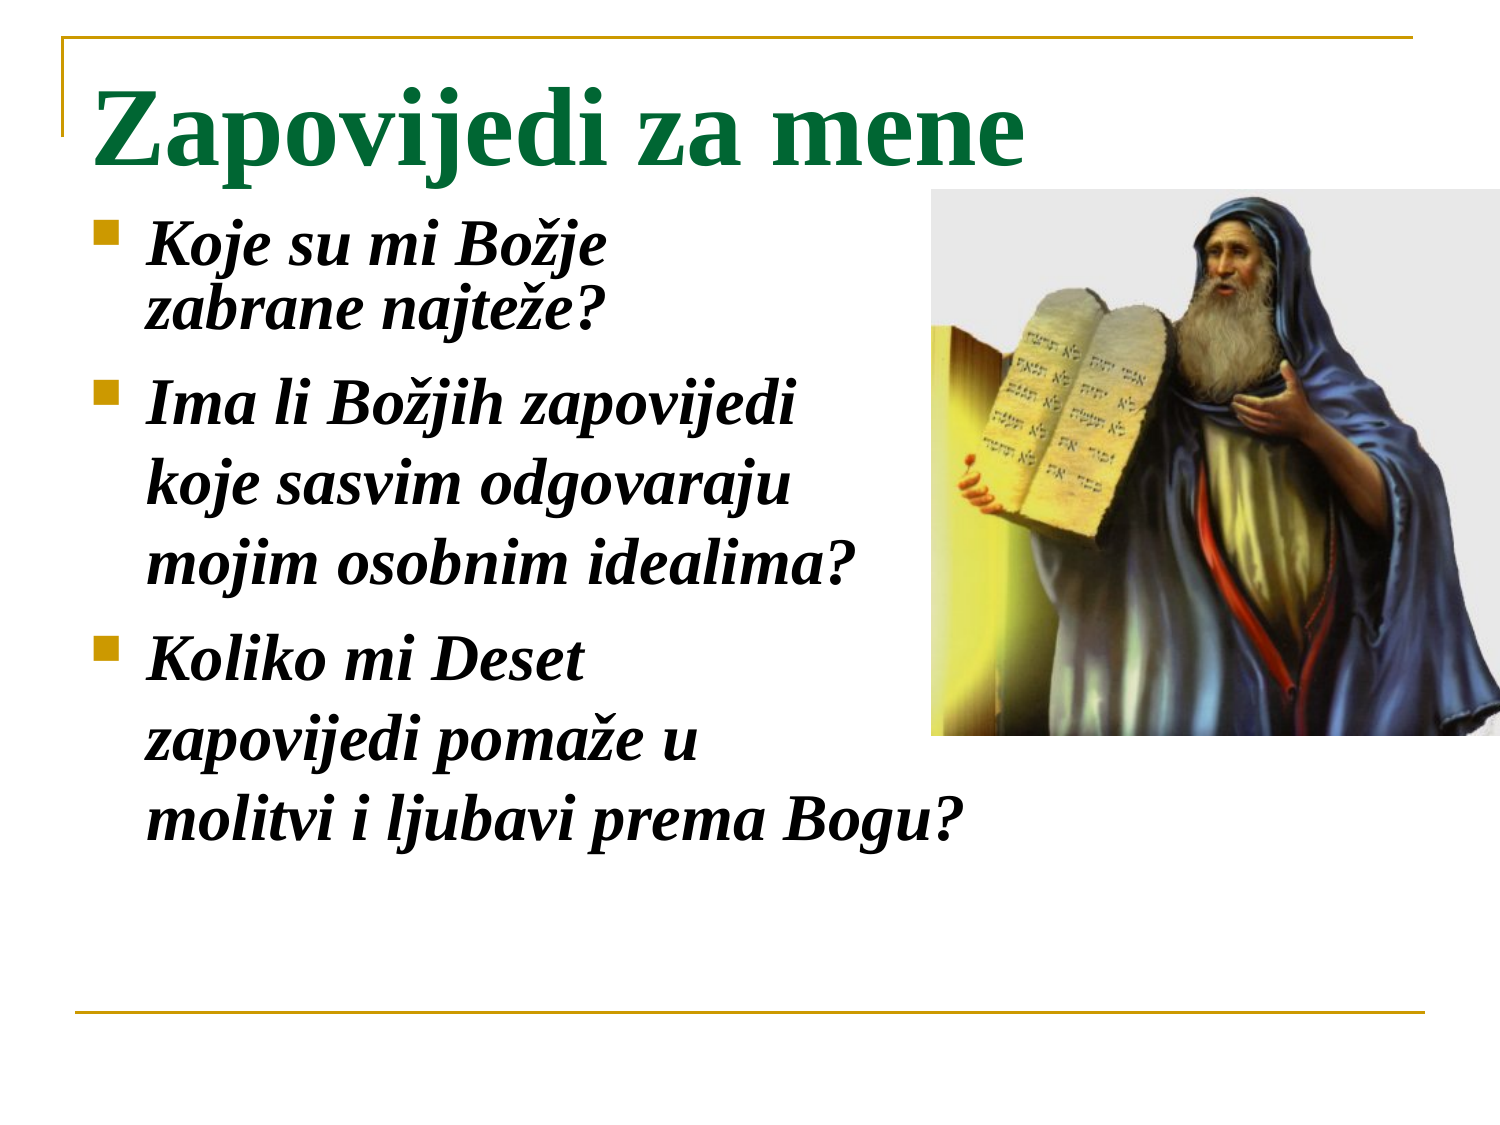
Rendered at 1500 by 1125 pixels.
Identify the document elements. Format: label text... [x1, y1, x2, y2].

picture [931, 189, 1500, 736]
list Koje su mi Božje zabrane najteže? Ima li Božjih zapovijedi koje sasvim odgovaraju mojim osobnim idealima? Koliko mi Deset zapovijedi pomaže u molitvi i ljubavi prema Bogu? [75, 206, 1426, 1004]
title Zapovijedi za mene [75, 45, 1426, 206]
